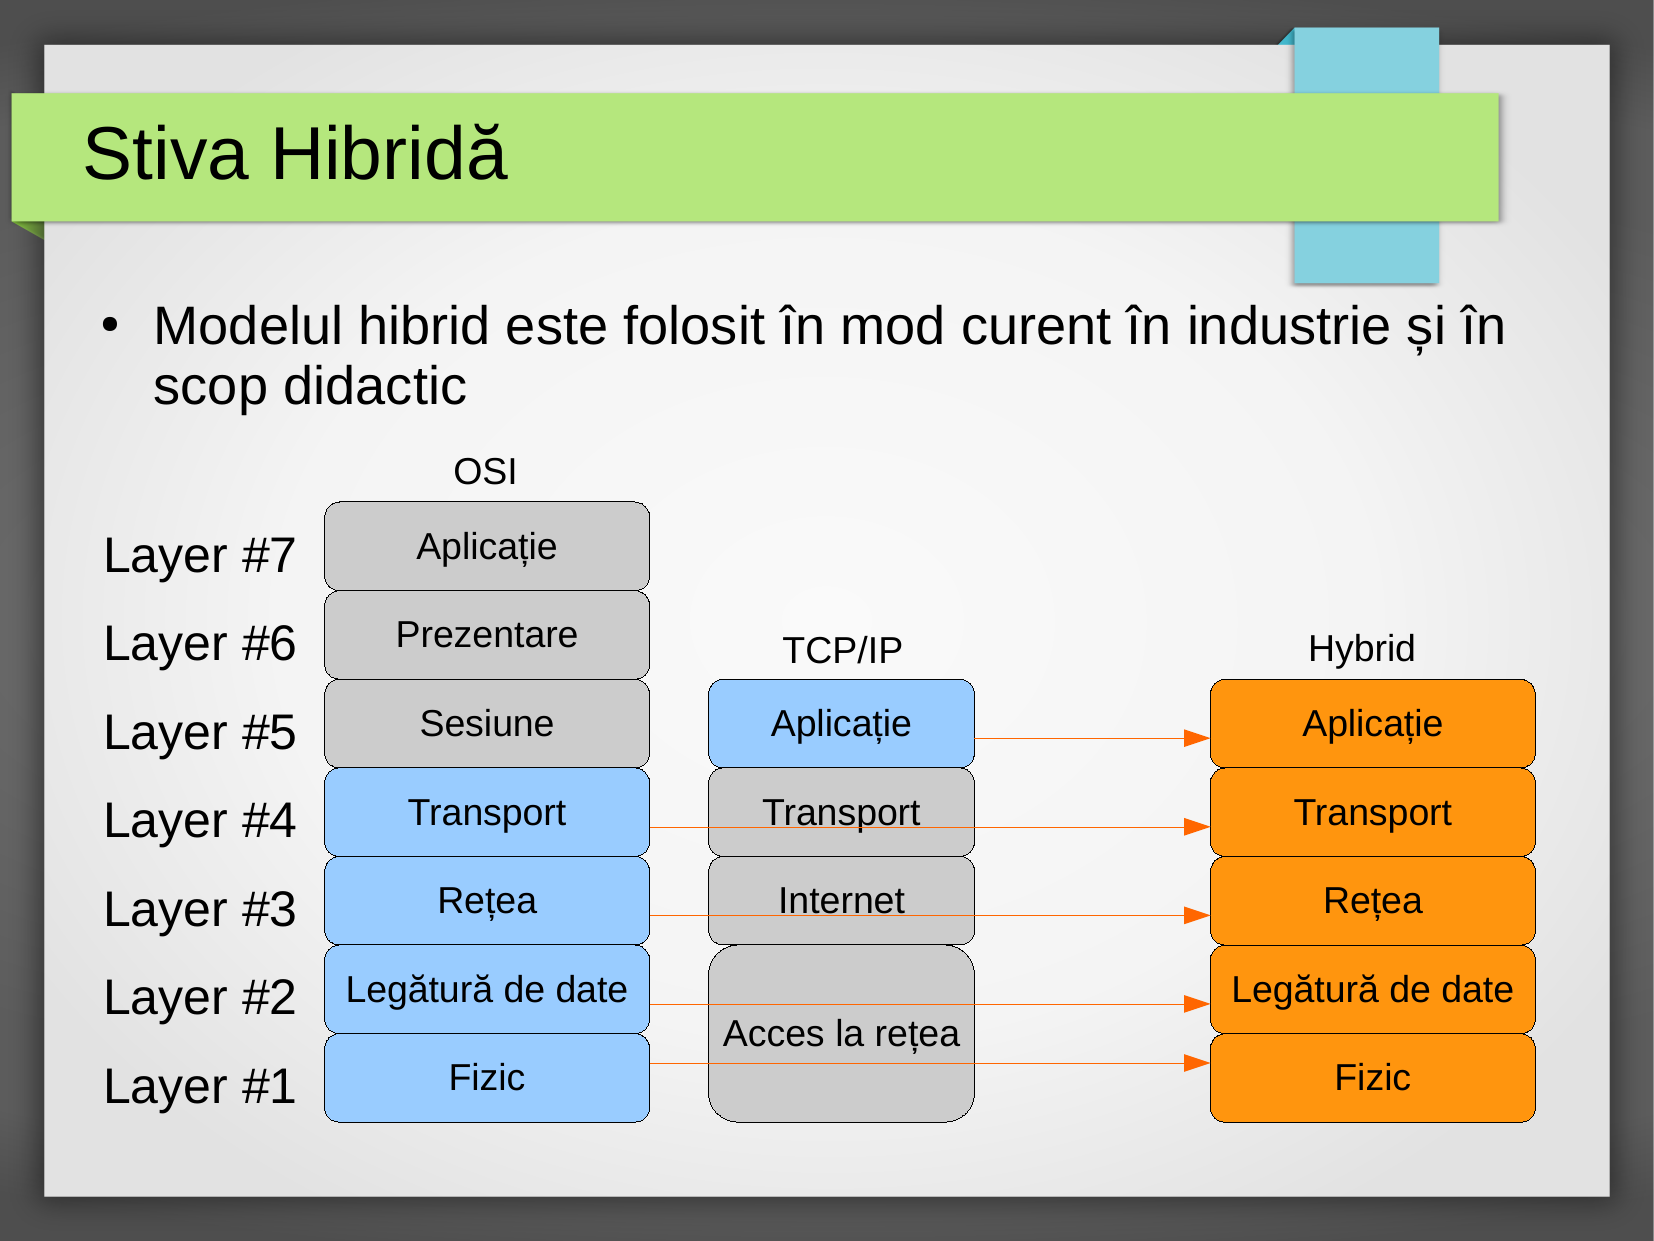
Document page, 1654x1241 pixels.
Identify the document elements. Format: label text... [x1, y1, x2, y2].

text_box Layer #3 [88, 873, 325, 945]
text_box Acces la rețea [708, 945, 975, 1004]
text_box Sesiune [324, 679, 650, 768]
text_box Layer #7 [88, 519, 325, 591]
text_box Internet [708, 916, 975, 945]
text_box Transport [1210, 767, 1536, 856]
picture [0, 0, 1654, 1241]
text_box Legătură de date [324, 945, 650, 1033]
text_box Fizic [1210, 1033, 1536, 1123]
text_box Transport [708, 767, 975, 827]
text_box Aplicație [708, 679, 975, 768]
text_box Acces la rețea [708, 1005, 975, 1063]
text_box Layer #2 [88, 962, 325, 1034]
text_box Transport [708, 828, 975, 856]
text_box Aplicație [1210, 679, 1536, 768]
text_box Layer #1 [88, 1050, 325, 1123]
text_box Legătură de date [1210, 945, 1536, 1034]
text_box Aplicație [324, 501, 650, 591]
text_box Rețea [324, 856, 650, 945]
text_box Rețea [1210, 856, 1536, 946]
text_box Transport [324, 767, 650, 856]
title Stiva Hibridă [82, 94, 1264, 213]
text_box Acces la rețea [708, 1064, 975, 1123]
text_box Prezentare [324, 590, 650, 680]
list Modelul hibrid este folosit în mod curent în industrie și în scop didactic [82, 295, 1571, 1152]
text_box Internet [708, 856, 975, 915]
text_box Layer #5 [88, 696, 325, 768]
text_box OSI [438, 442, 533, 500]
text_box TCP/IP [767, 622, 919, 680]
text_box Fizic [324, 1033, 650, 1123]
text_box Layer #4 [88, 785, 325, 857]
text_box Layer #6 [88, 608, 325, 680]
text_box Hybrid [1293, 620, 1432, 677]
